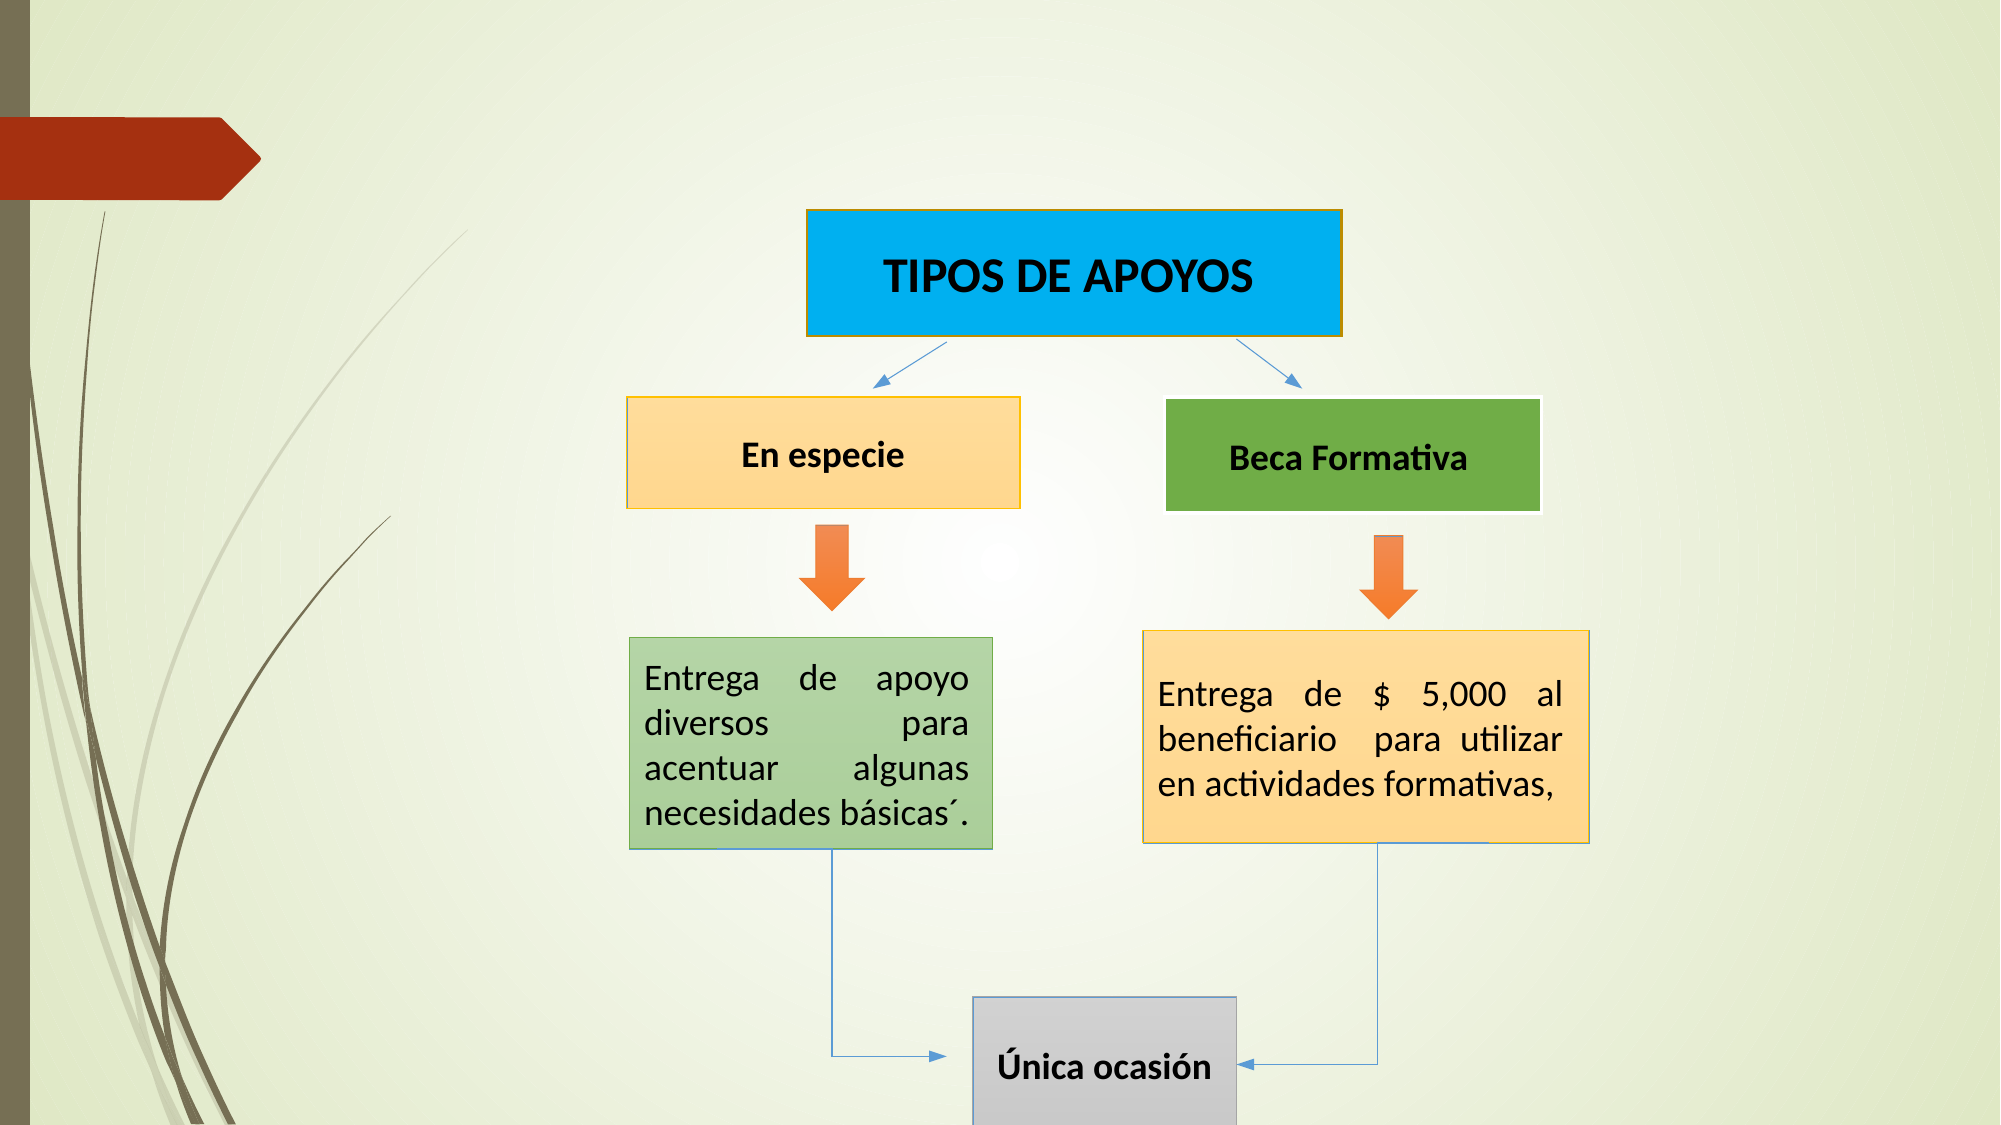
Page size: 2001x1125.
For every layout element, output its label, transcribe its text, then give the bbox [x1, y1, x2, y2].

text_box [1360, 535, 1418, 619]
text_box [799, 525, 865, 611]
text_box Entrega de $ 5,000 al beneficiario para utilizar en actividades formativas, [1143, 630, 1589, 843]
text_box Entrega de apoyo diversos para acentuar algunas necesidades básicas´. [629, 637, 992, 849]
text_box Beca Formativa [1164, 397, 1542, 513]
text_box TIPOS DE APOYOS [807, 210, 1341, 336]
text_box En especie [627, 397, 1020, 508]
text_box Única ocasión [973, 997, 1236, 1125]
